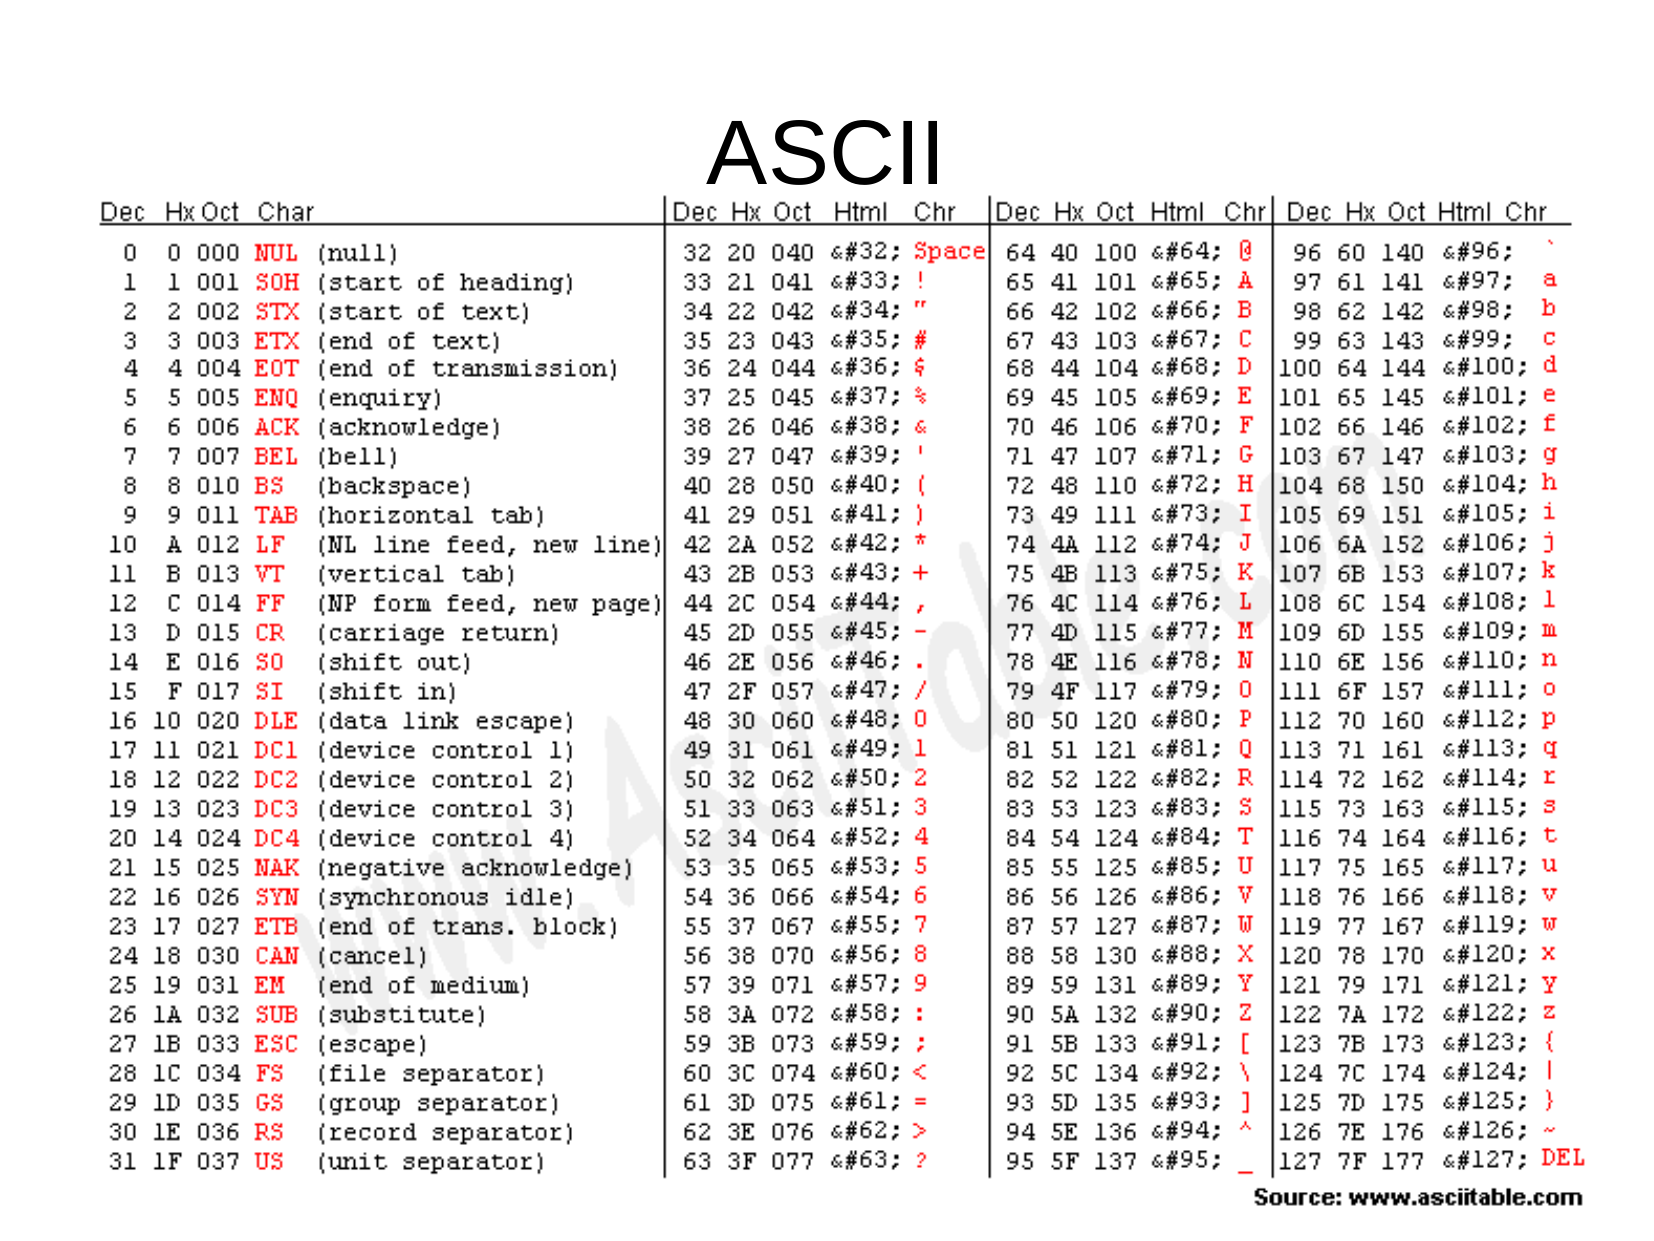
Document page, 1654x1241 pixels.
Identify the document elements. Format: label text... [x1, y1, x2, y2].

picture [94, 188, 1593, 1212]
title ASCII [82, 49, 1571, 257]
